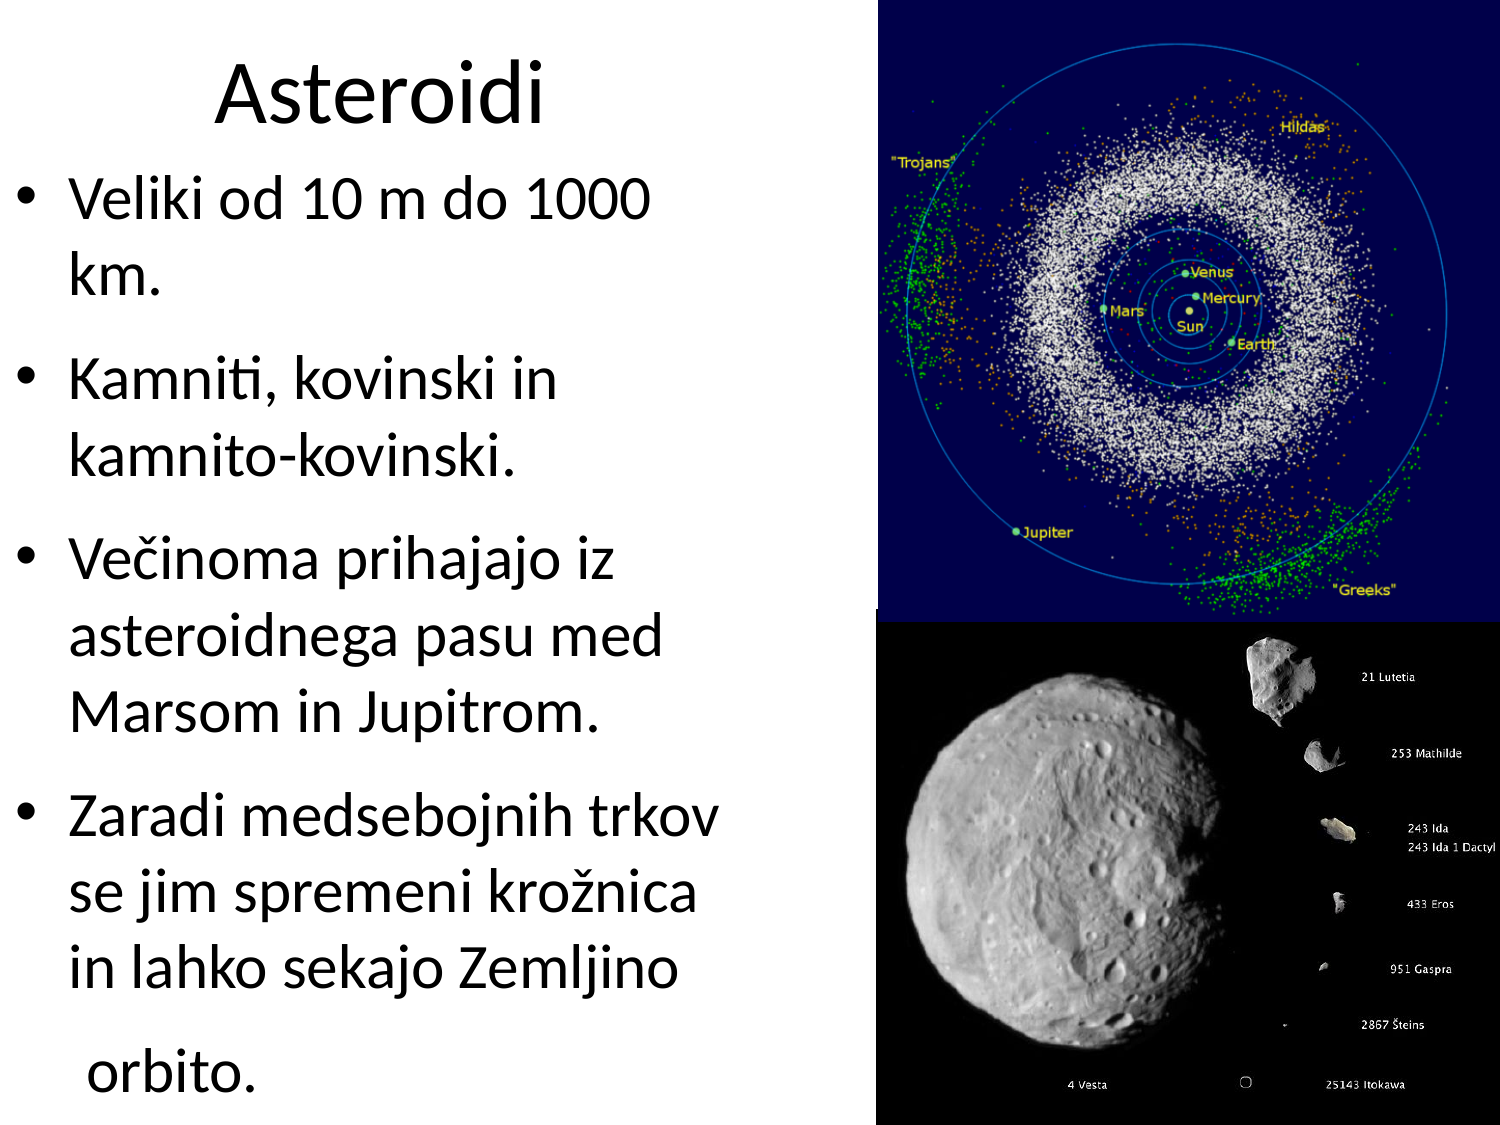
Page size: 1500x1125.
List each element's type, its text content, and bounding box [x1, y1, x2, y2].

title Asteroidi [0, 0, 762, 173]
list Veliki od 10 m do 1000 km. Kamniti, kovinski in kamnito-kovinski. Večinoma prihajajo iz asteroidnega pasu med Marsom in Jupitrom. Zaradi medsebojnih trkov se jim spremeni krožnica in lahko sekajo Zemljino orbito. [0, 149, 750, 1125]
picture [876, 0, 1500, 1125]
